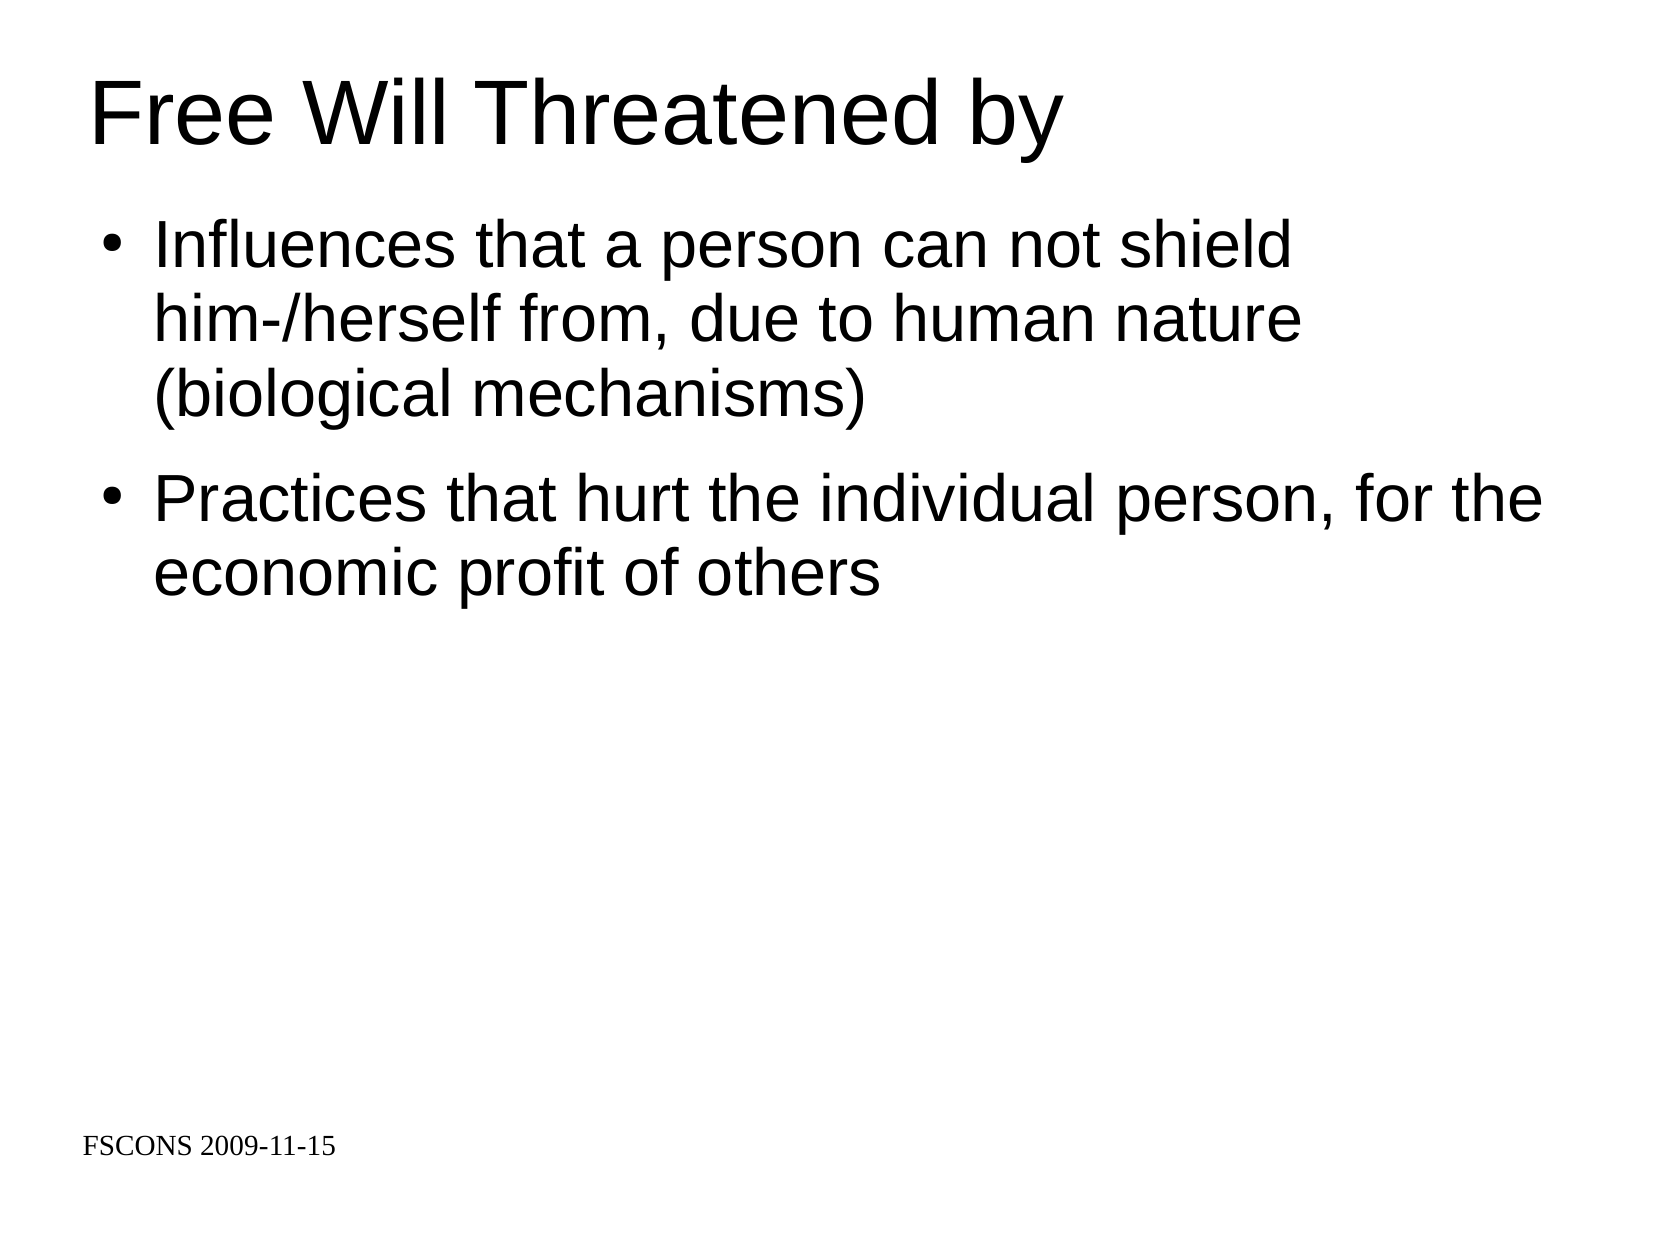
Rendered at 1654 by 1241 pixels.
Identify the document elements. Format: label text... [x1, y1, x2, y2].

title Free Will Threatened by [88, 56, 1388, 171]
list Influences that a person can not shield him-/herself from, due to human nature (biological mechanisms) Practices that hurt the individual person, for the economic profit of others [82, 206, 1571, 1137]
